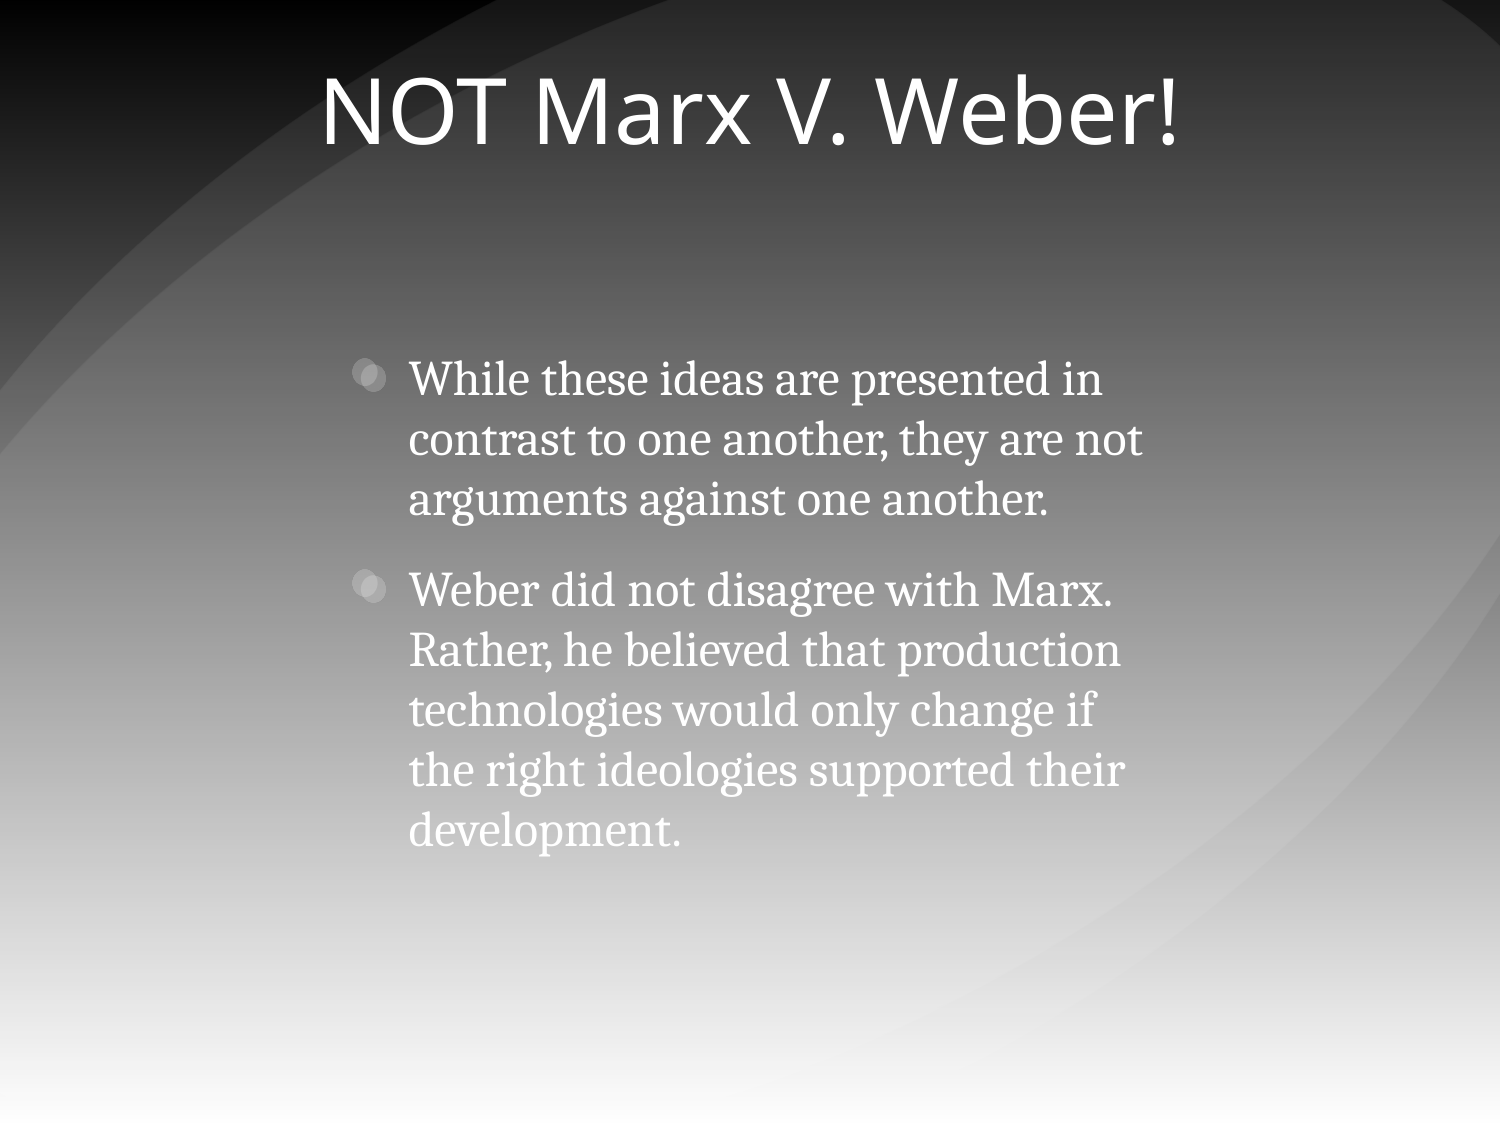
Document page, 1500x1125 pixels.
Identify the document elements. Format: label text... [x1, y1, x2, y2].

title NOT Marx V. Weber! [283, 45, 1216, 288]
picture [0, 0, 1500, 1125]
list While these ideas are presented in contrast to one another, they are not arguments against one another. Weber did not disagree with Marx. Rather, he believed that production technologies would only change if the right ideologies supported their development. [337, 337, 1163, 975]
